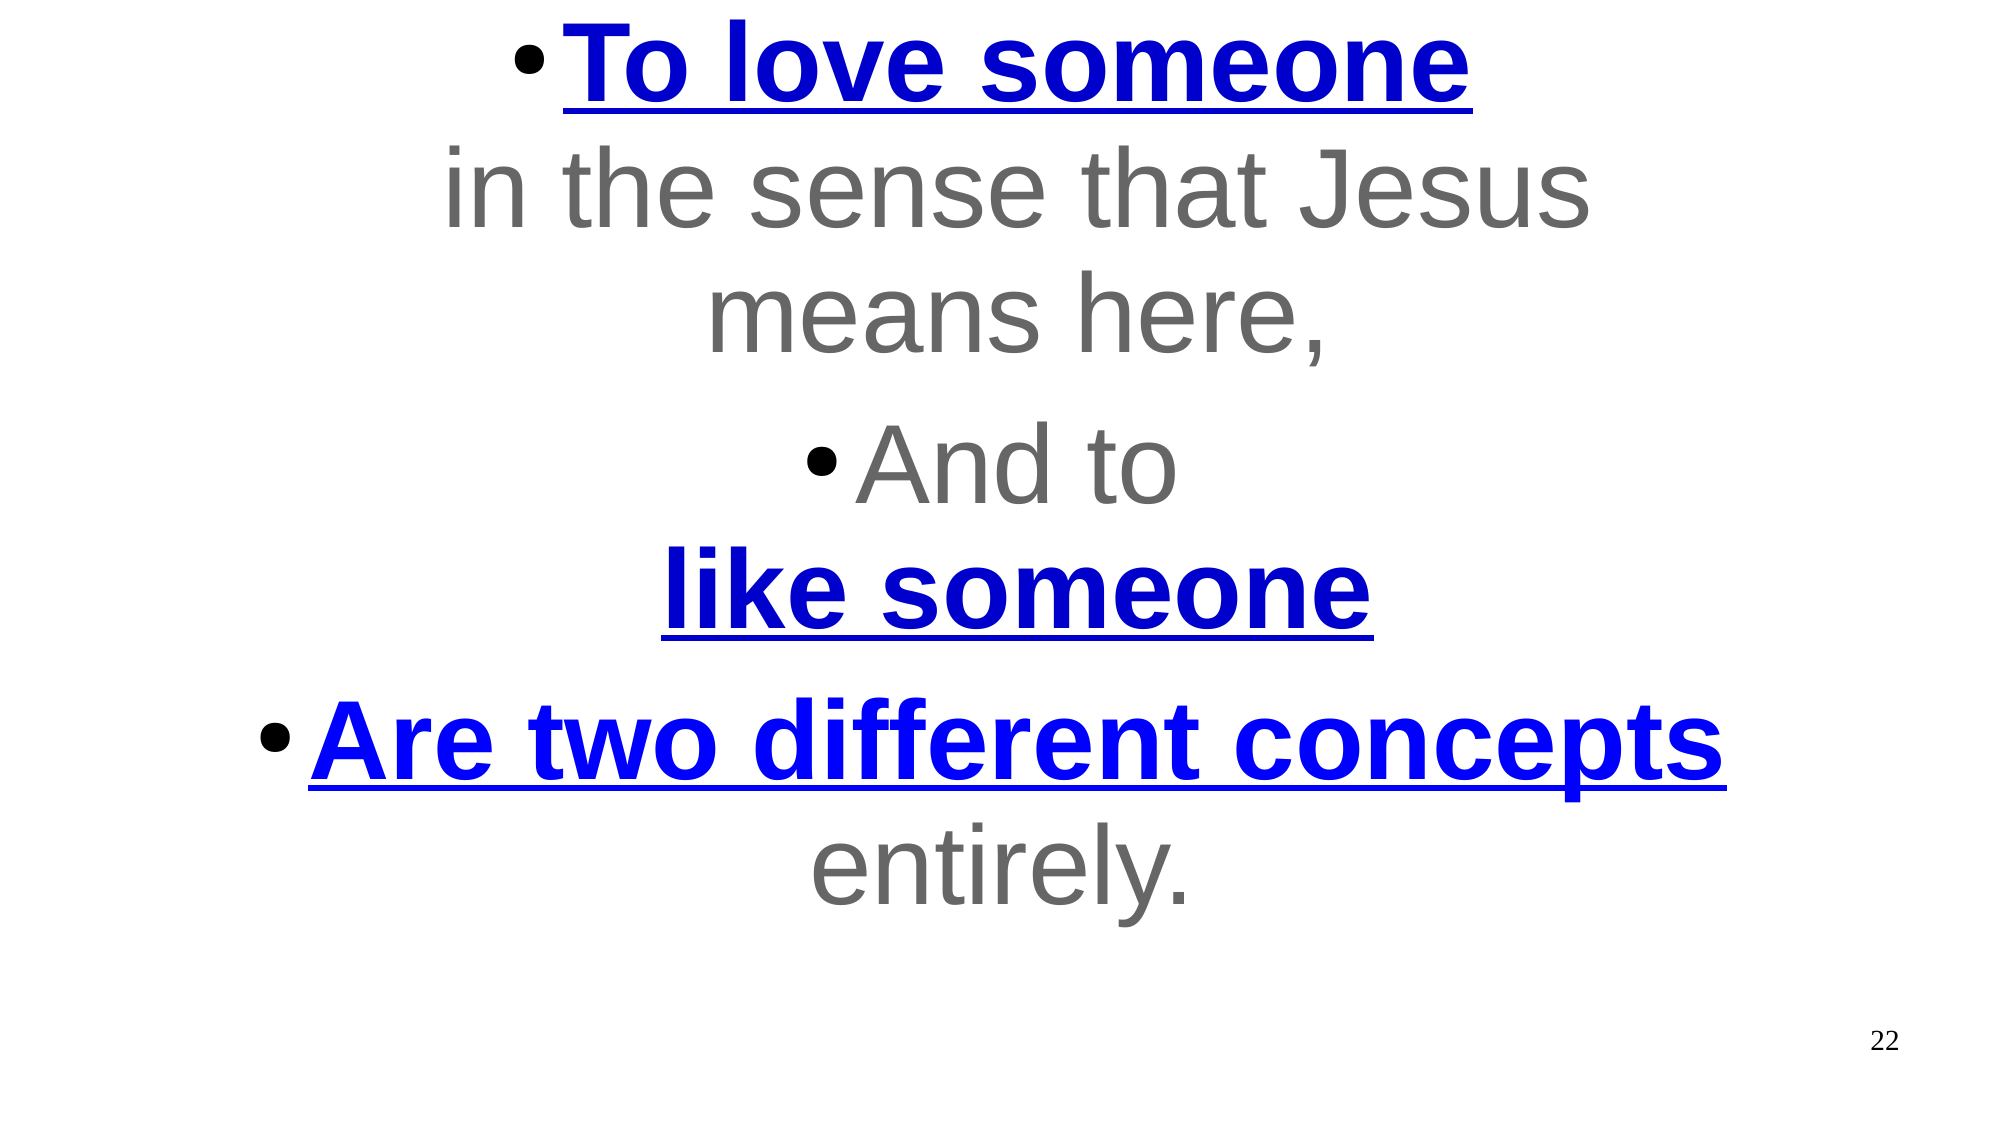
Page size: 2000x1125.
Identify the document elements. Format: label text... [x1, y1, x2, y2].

list To love someone in the sense that Jesus means here, And to like someone Are two different concepts entirely. [0, 0, 1996, 1123]
